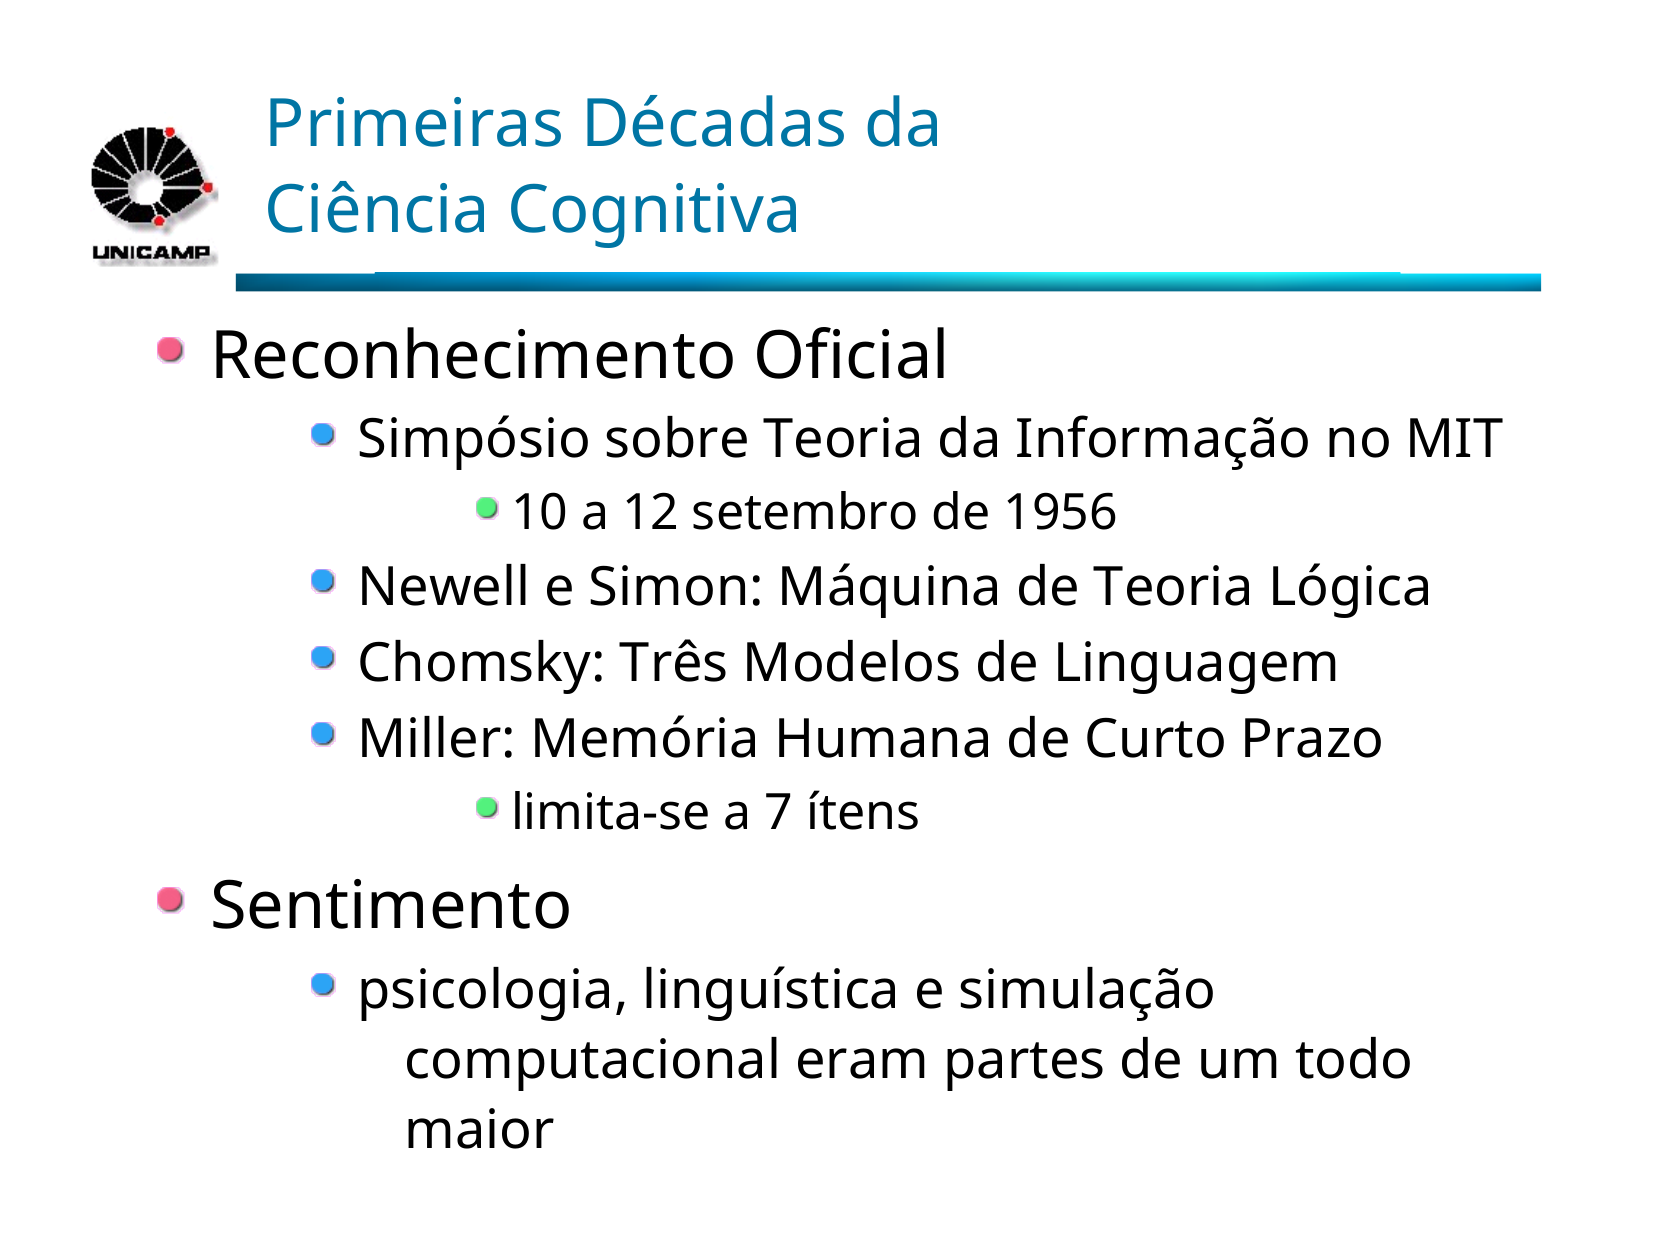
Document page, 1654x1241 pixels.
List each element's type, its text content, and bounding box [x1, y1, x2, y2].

picture [125, 272, 1654, 295]
title Primeiras Décadas da Ciência Cognitiva [264, 42, 1534, 250]
list Reconhecimento Oficial Simpósio sobre Teoria da Informação no MIT 10 a 12 setembro de 1956 Newell e Simon: Máquina de Teoria Lógica Chomsky: Três Modelos de Linguagem Miller: Memória Humana de Curto Prazo limita-se a 7 ítens Sentimento psicologia, linguística e simulação computacional eram partes de um todo maior [121, 309, 1534, 1182]
